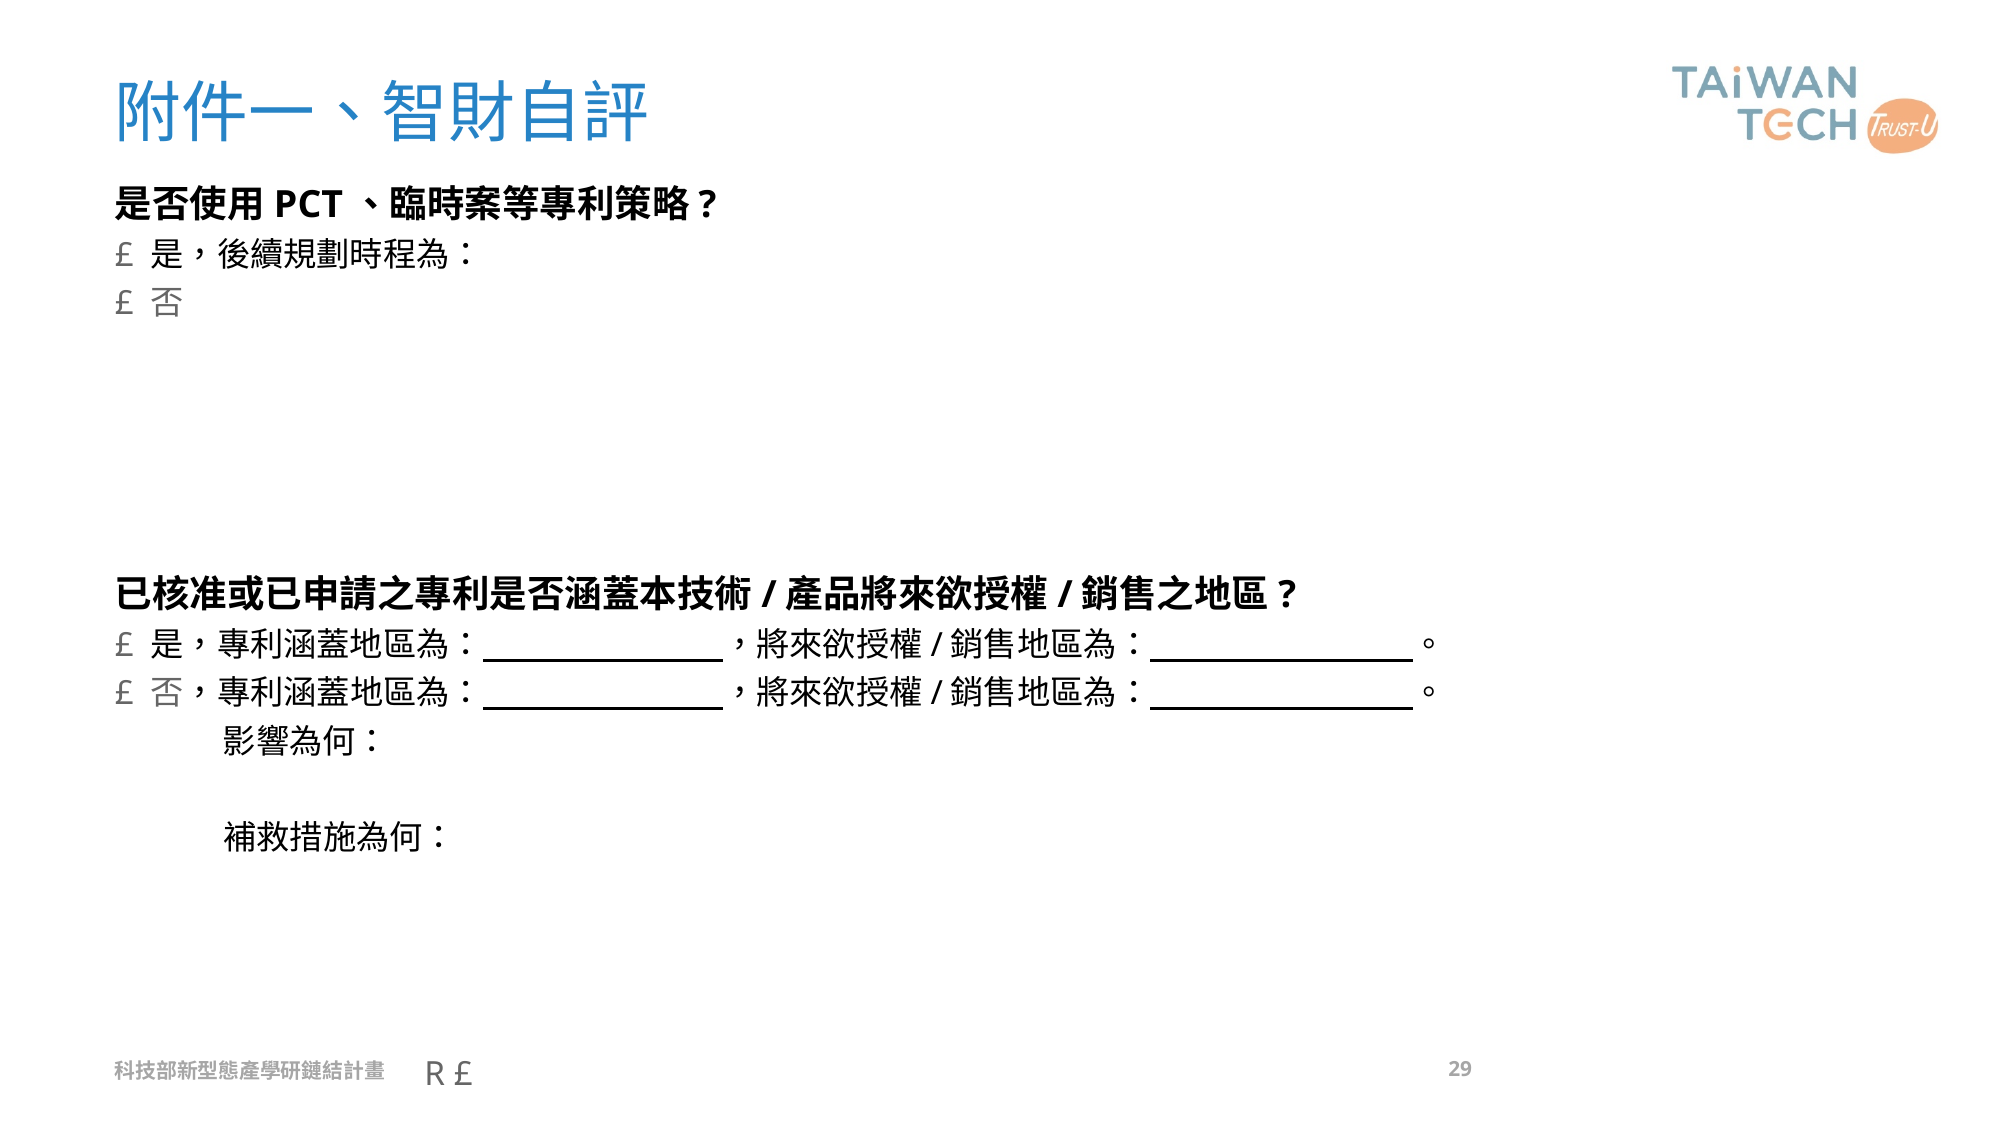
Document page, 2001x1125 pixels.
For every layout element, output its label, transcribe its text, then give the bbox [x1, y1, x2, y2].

text_box R £ [409, 1045, 488, 1100]
title 附件一、智財自評 [99, 45, 1900, 172]
text_box 科技部新型態產學研鏈結計畫 [99, 1040, 567, 1101]
list 是否使用PCT、臨時案等專利策略? £ 是，後續規劃時程為： £ 否 [99, 172, 1900, 562]
text_box [1433, 1040, 1900, 1101]
text_box 已核准或已申請之專利是否涵蓋本技術/產品將來欲授權/銷售之地區? £ 是，專利涵蓋地區為： ，將來欲授權/銷售地區為： 。 £ 否，專利涵蓋地區為： ，將來欲授權/銷售地區為： 。 影響為何： 補救措施為何： [99, 562, 1900, 1024]
